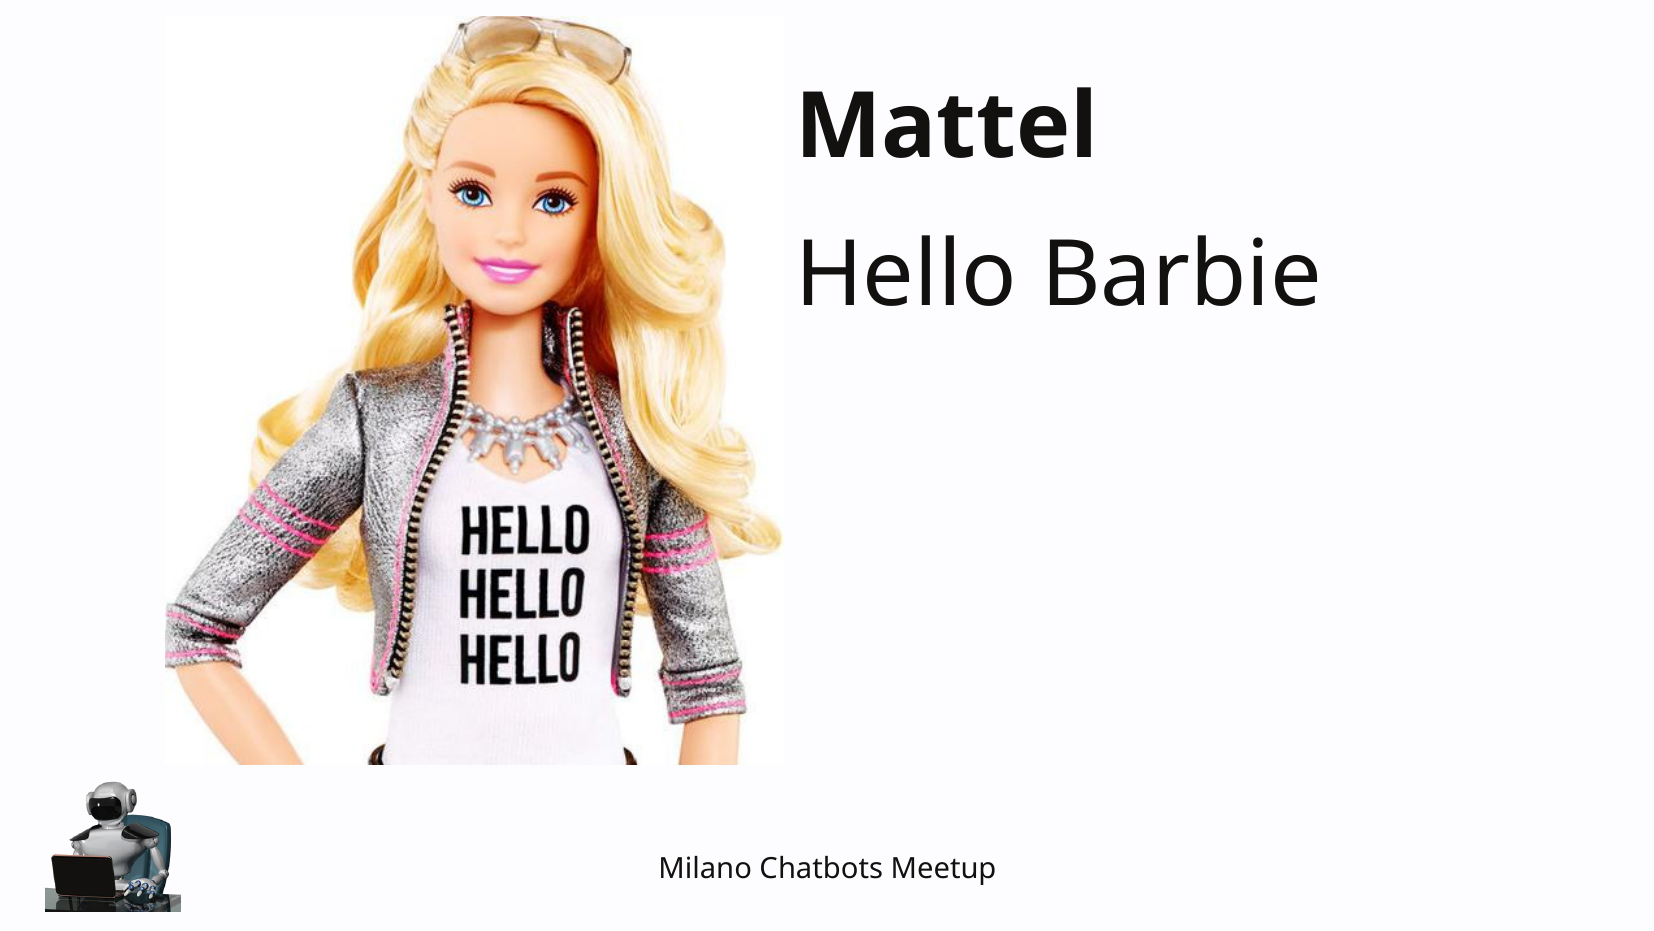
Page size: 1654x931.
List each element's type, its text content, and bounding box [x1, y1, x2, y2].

picture [45, 777, 181, 912]
list Mattel Hello Barbie [795, 60, 1381, 541]
picture [165, 16, 784, 766]
